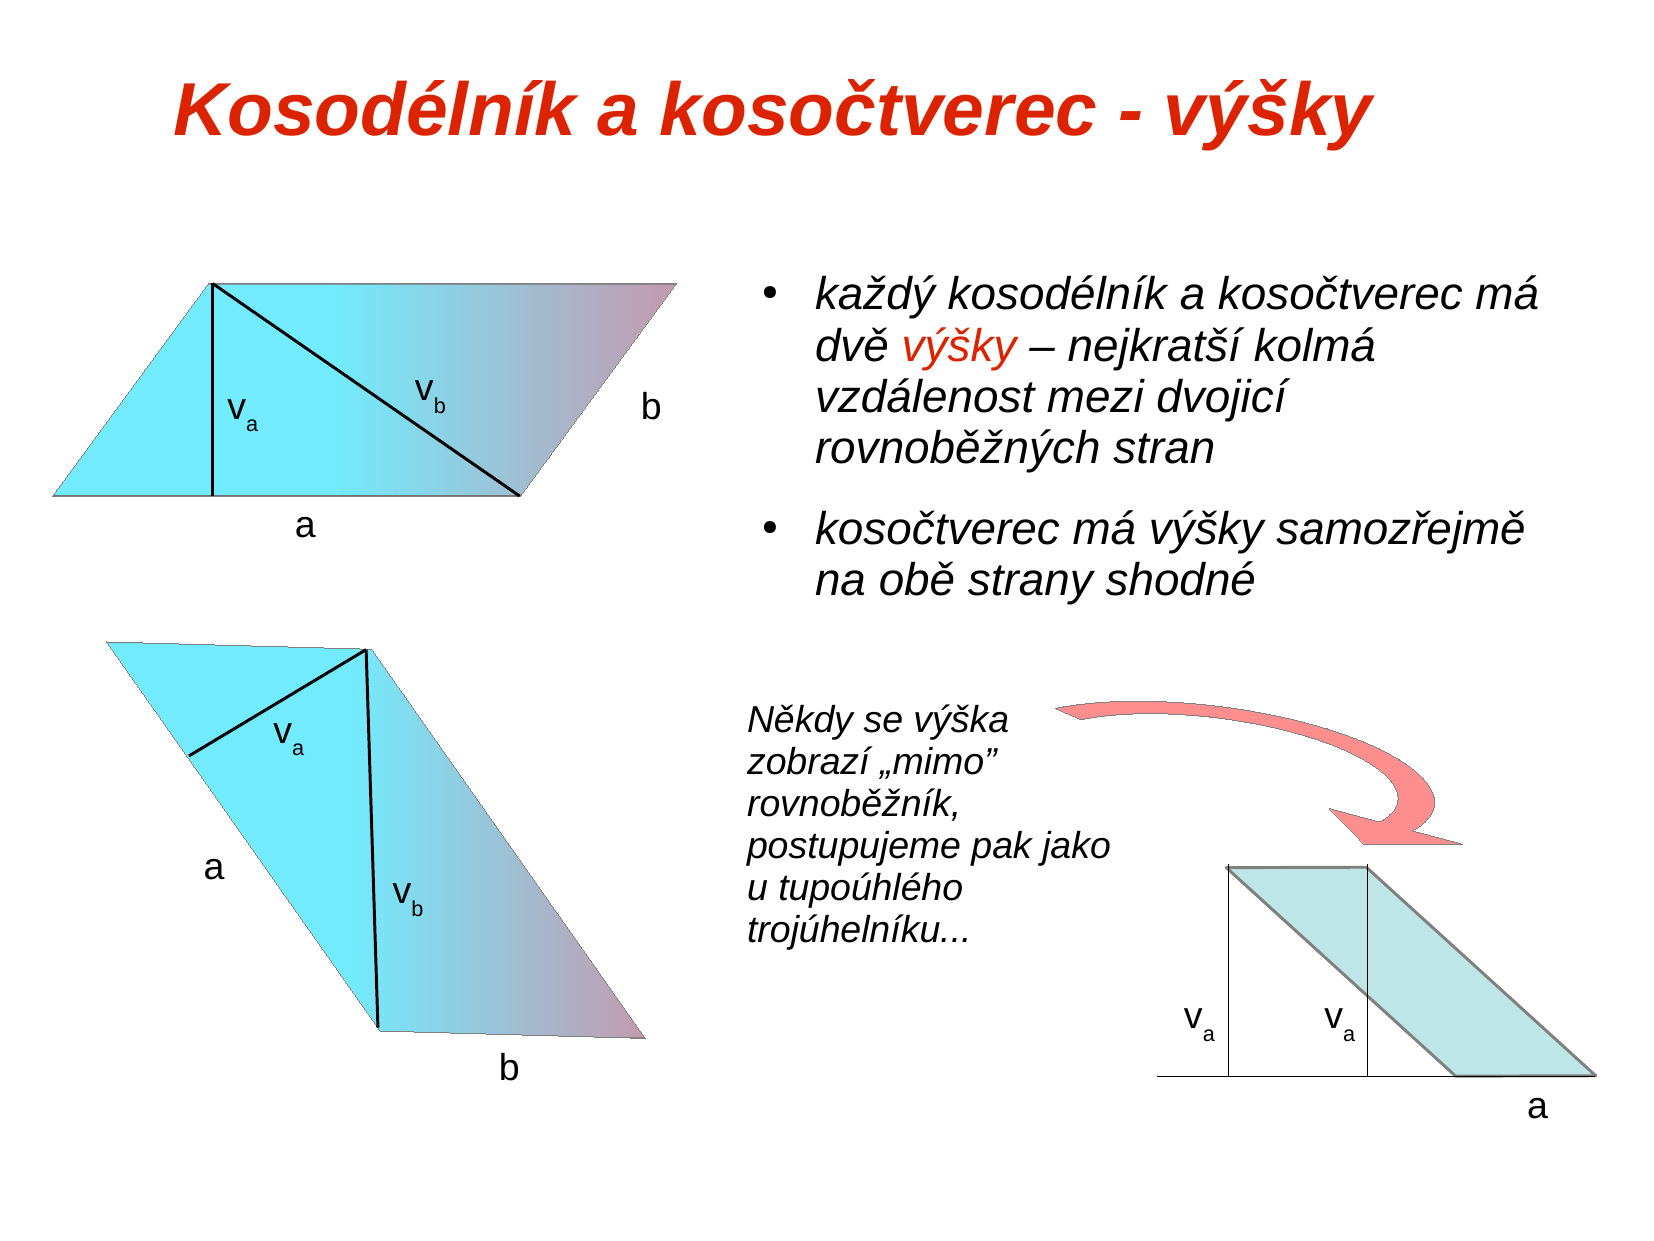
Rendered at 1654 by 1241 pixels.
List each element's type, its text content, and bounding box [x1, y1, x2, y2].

text_box b [625, 377, 677, 435]
text_box va [1169, 987, 1230, 1054]
text_box va [1309, 987, 1371, 1054]
text_box a [280, 496, 331, 553]
text_box a [188, 838, 240, 896]
text_box vb [400, 359, 461, 426]
title Kosodélník a kosočtverec - výšky [129, 29, 1418, 189]
text_box vb [377, 862, 439, 928]
text_box b [484, 1039, 535, 1097]
text_box [216, 283, 677, 497]
list každý kosodélník a kosočtverec má dvě výšky – nejkratší kolmá vzdálenost mezi dvojicí rovnoběžných stran kosočtverec má výšky samozřejmě na obě strany shodné [744, 268, 1571, 603]
text_box va [212, 377, 274, 444]
text_box va [258, 701, 275, 712]
text_box [1055, 701, 1463, 845]
text_box [52, 283, 516, 497]
text_box [1368, 868, 1596, 1076]
text_box [1229, 867, 1367, 987]
text_box a [1512, 1076, 1563, 1158]
text_box va [258, 701, 319, 768]
text_box [106, 641, 376, 1025]
text_box Někdy se výška zobrazí „mimo” rovnoběžník, postupujeme pak jako u tupoúhlého trojúhelníku... [732, 691, 1148, 957]
text_box [368, 649, 646, 1039]
